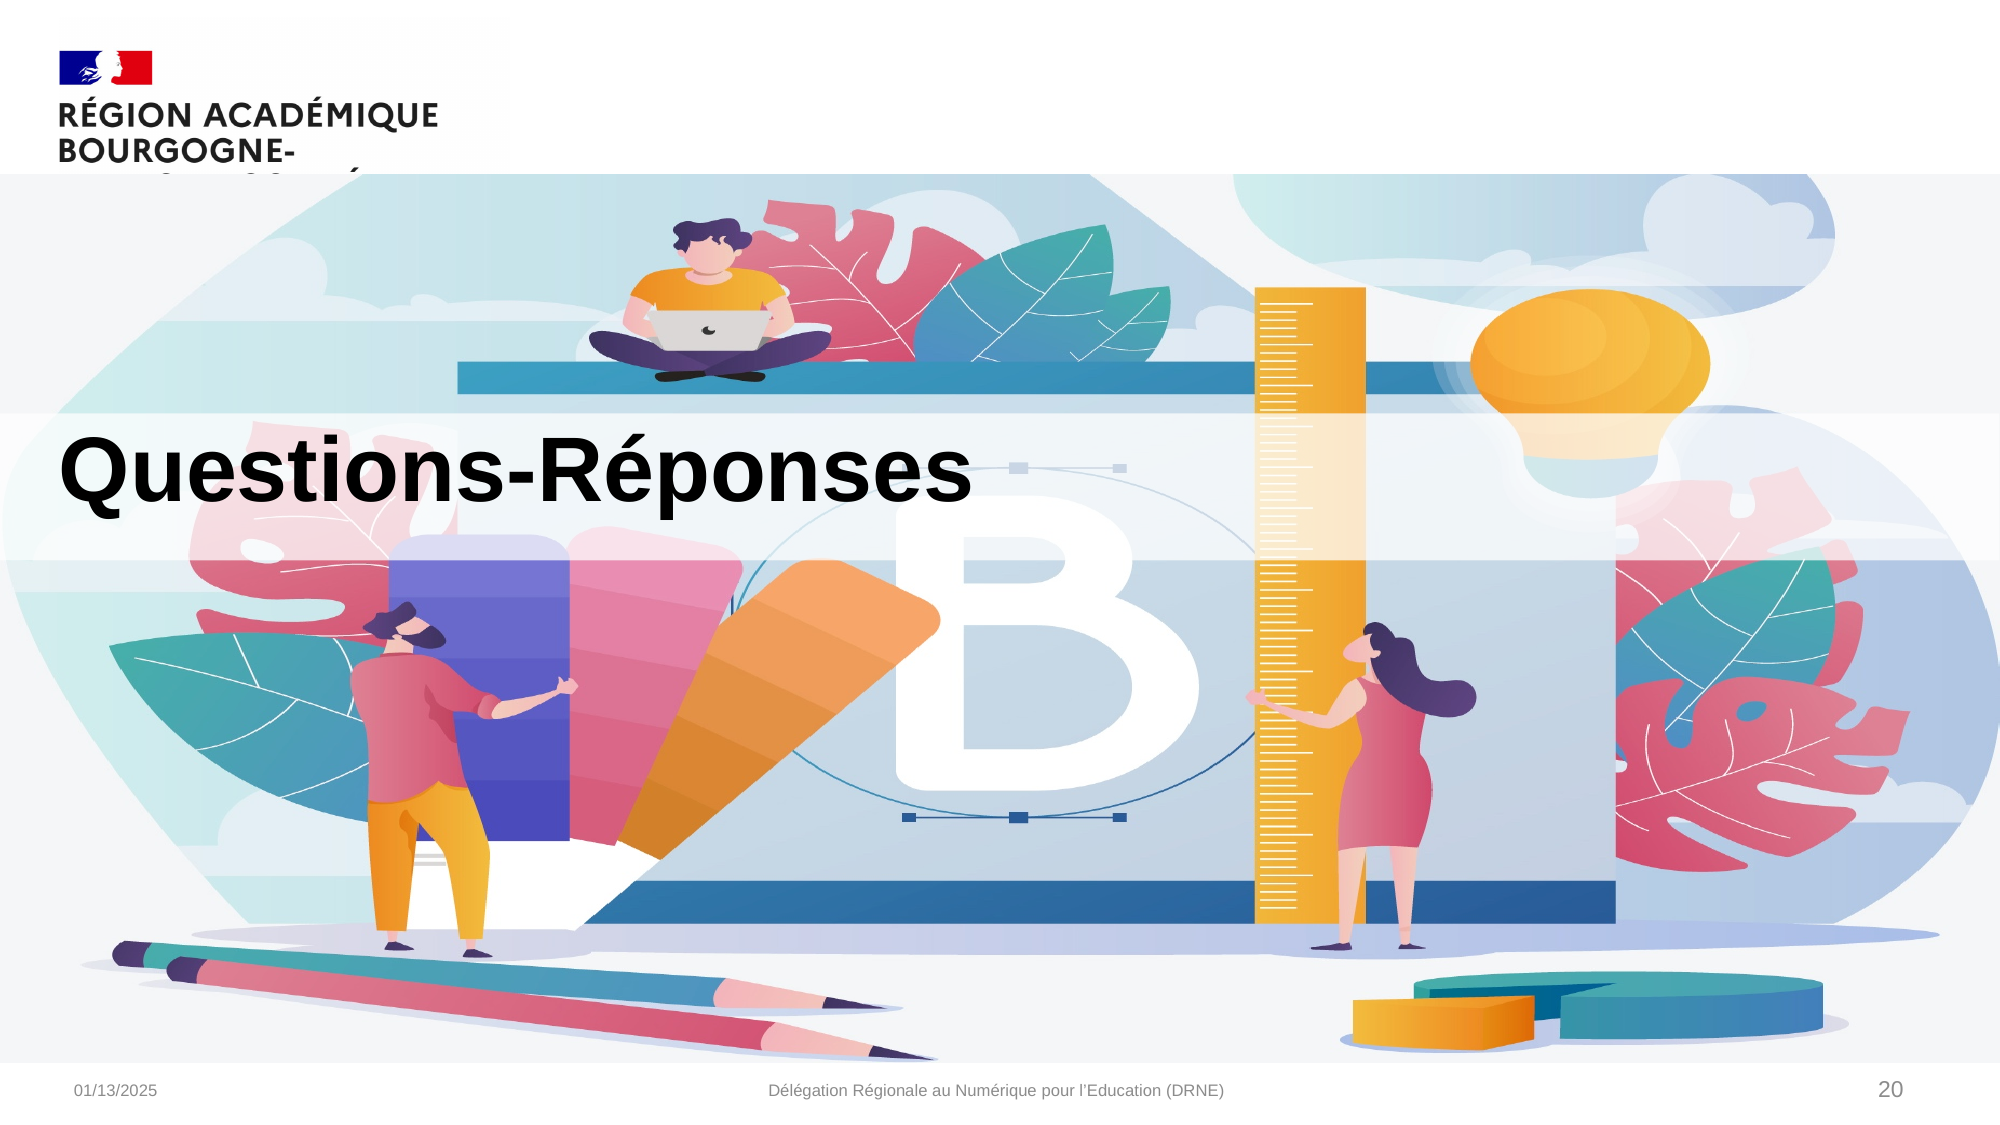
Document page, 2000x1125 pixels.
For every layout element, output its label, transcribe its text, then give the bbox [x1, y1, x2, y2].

text_box Délégation Régionale au Numérique pour l’Education (DRNE) [768, 1081, 1246, 1105]
text_box [0, 1064, 2000, 1125]
text_box 20 [1878, 1076, 1905, 1108]
text_box Questions-Réponses [59, 418, 944, 544]
text_box [0, 0, 2000, 174]
text_box [0, 413, 1999, 560]
picture [0, 17, 2000, 1064]
text_box 01/13/2025 [74, 1080, 163, 1104]
